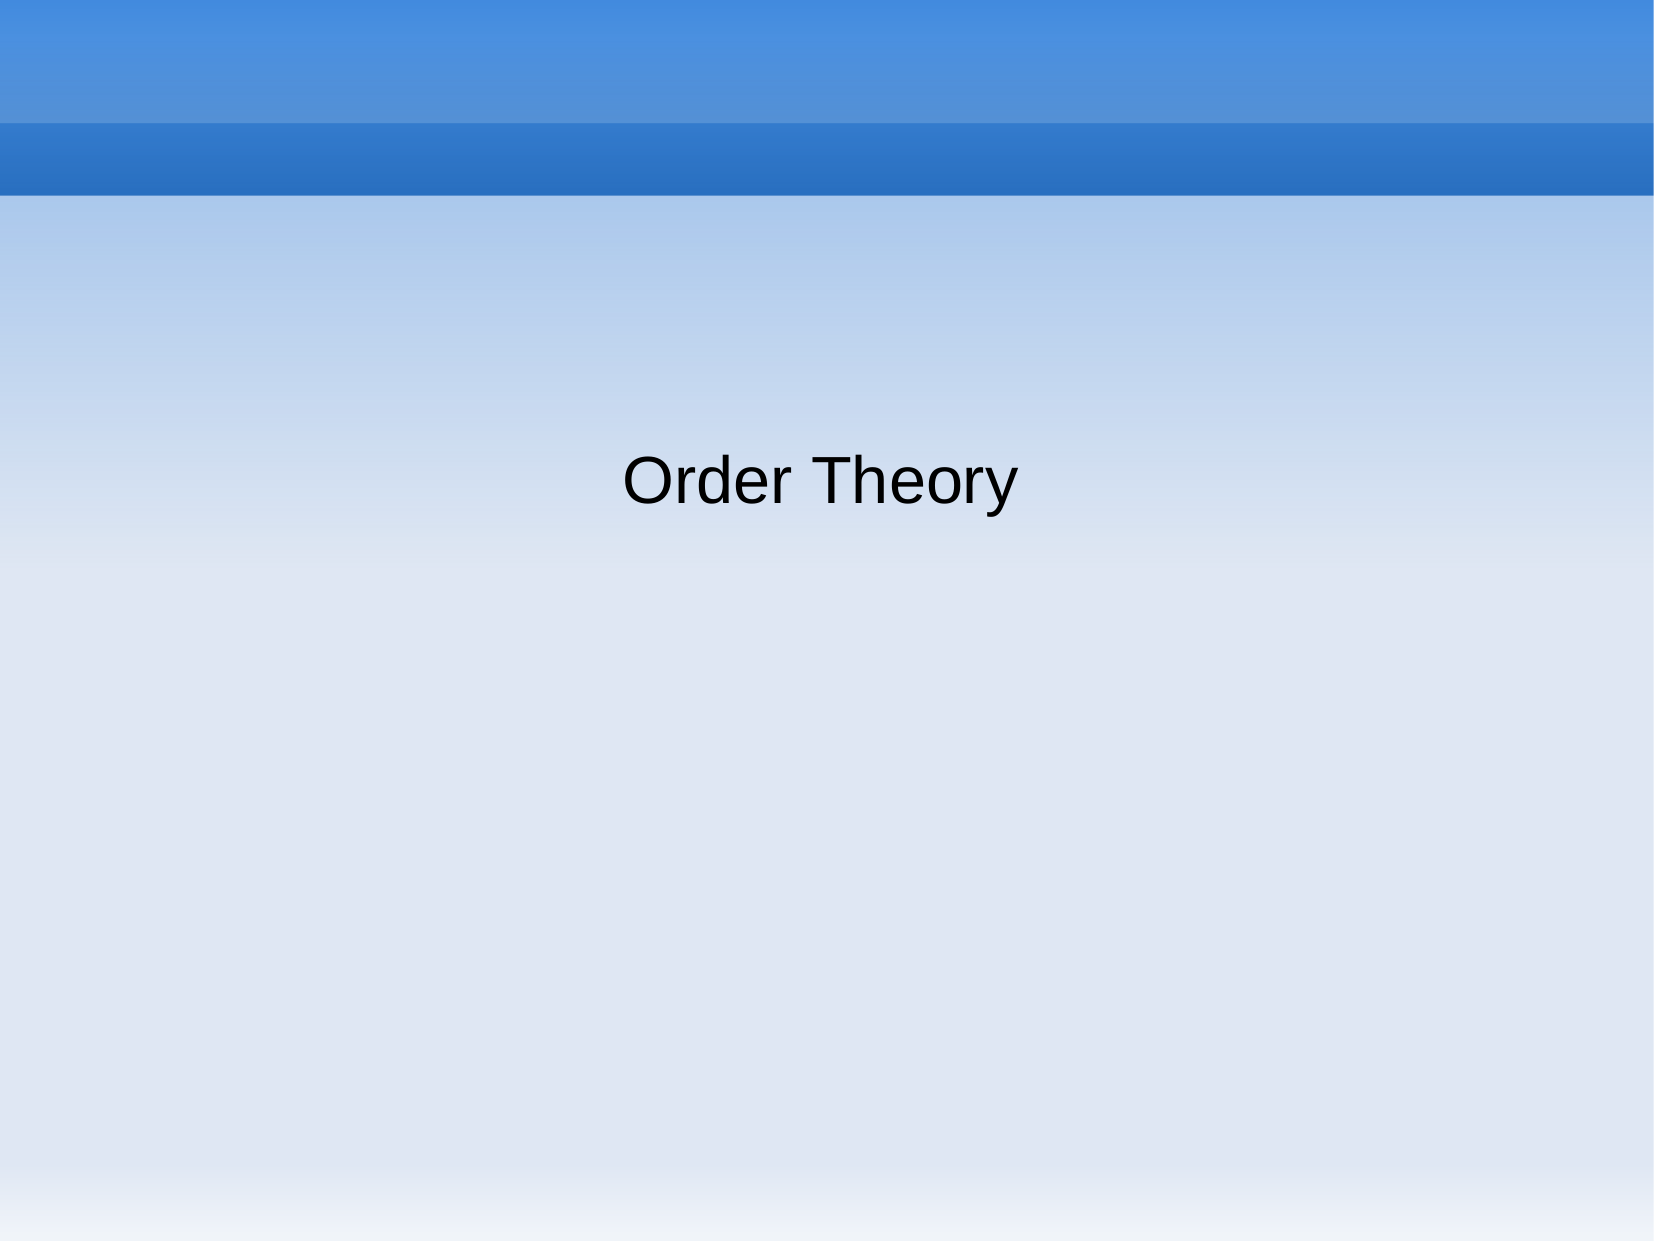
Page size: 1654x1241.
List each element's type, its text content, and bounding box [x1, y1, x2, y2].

picture [0, 0, 1654, 1241]
subtitle Order Theory [76, 0, 1565, 1109]
